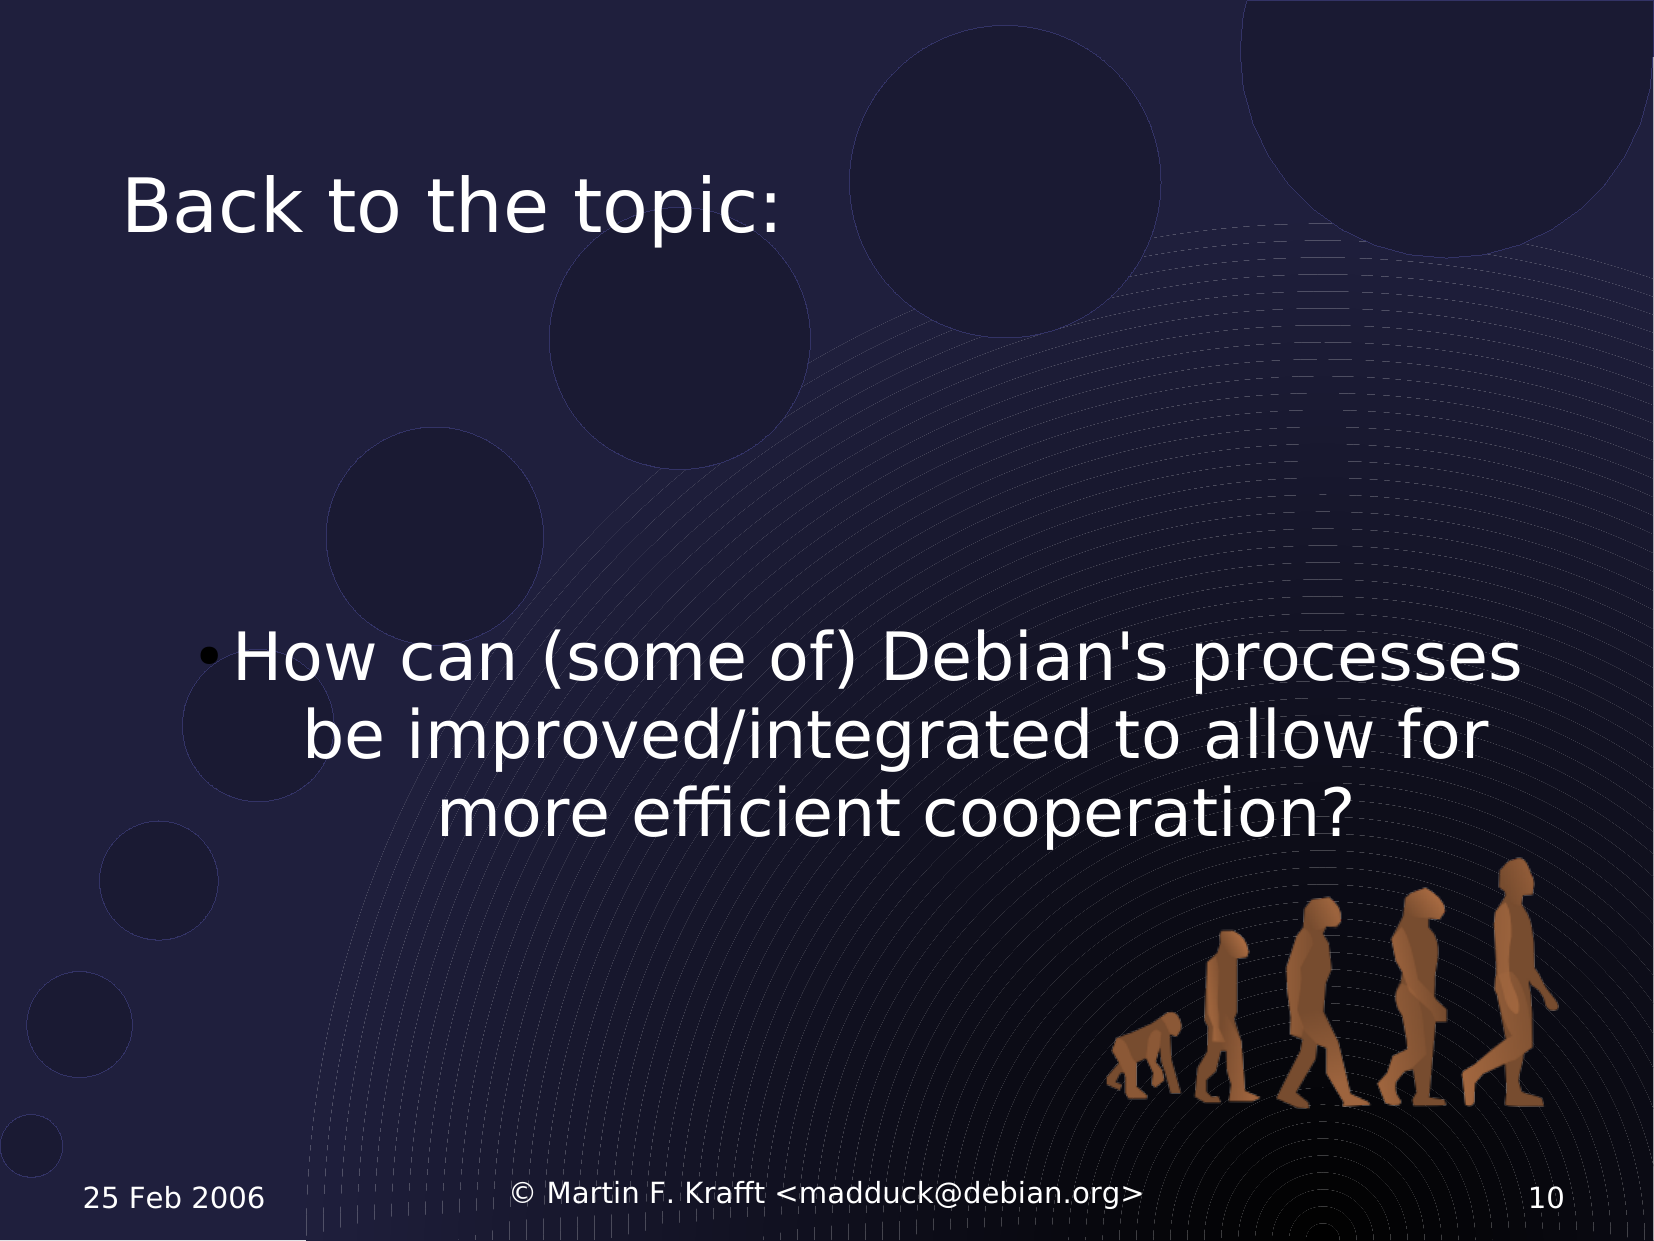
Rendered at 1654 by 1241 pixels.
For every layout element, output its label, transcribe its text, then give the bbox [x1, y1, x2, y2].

title Back to the topic: [121, 102, 1534, 311]
subtitle How can (some of) Debian's processes be improved/integrated to allow for more efficient cooperation? [118, 344, 1534, 1127]
picture [1095, 840, 1565, 1123]
